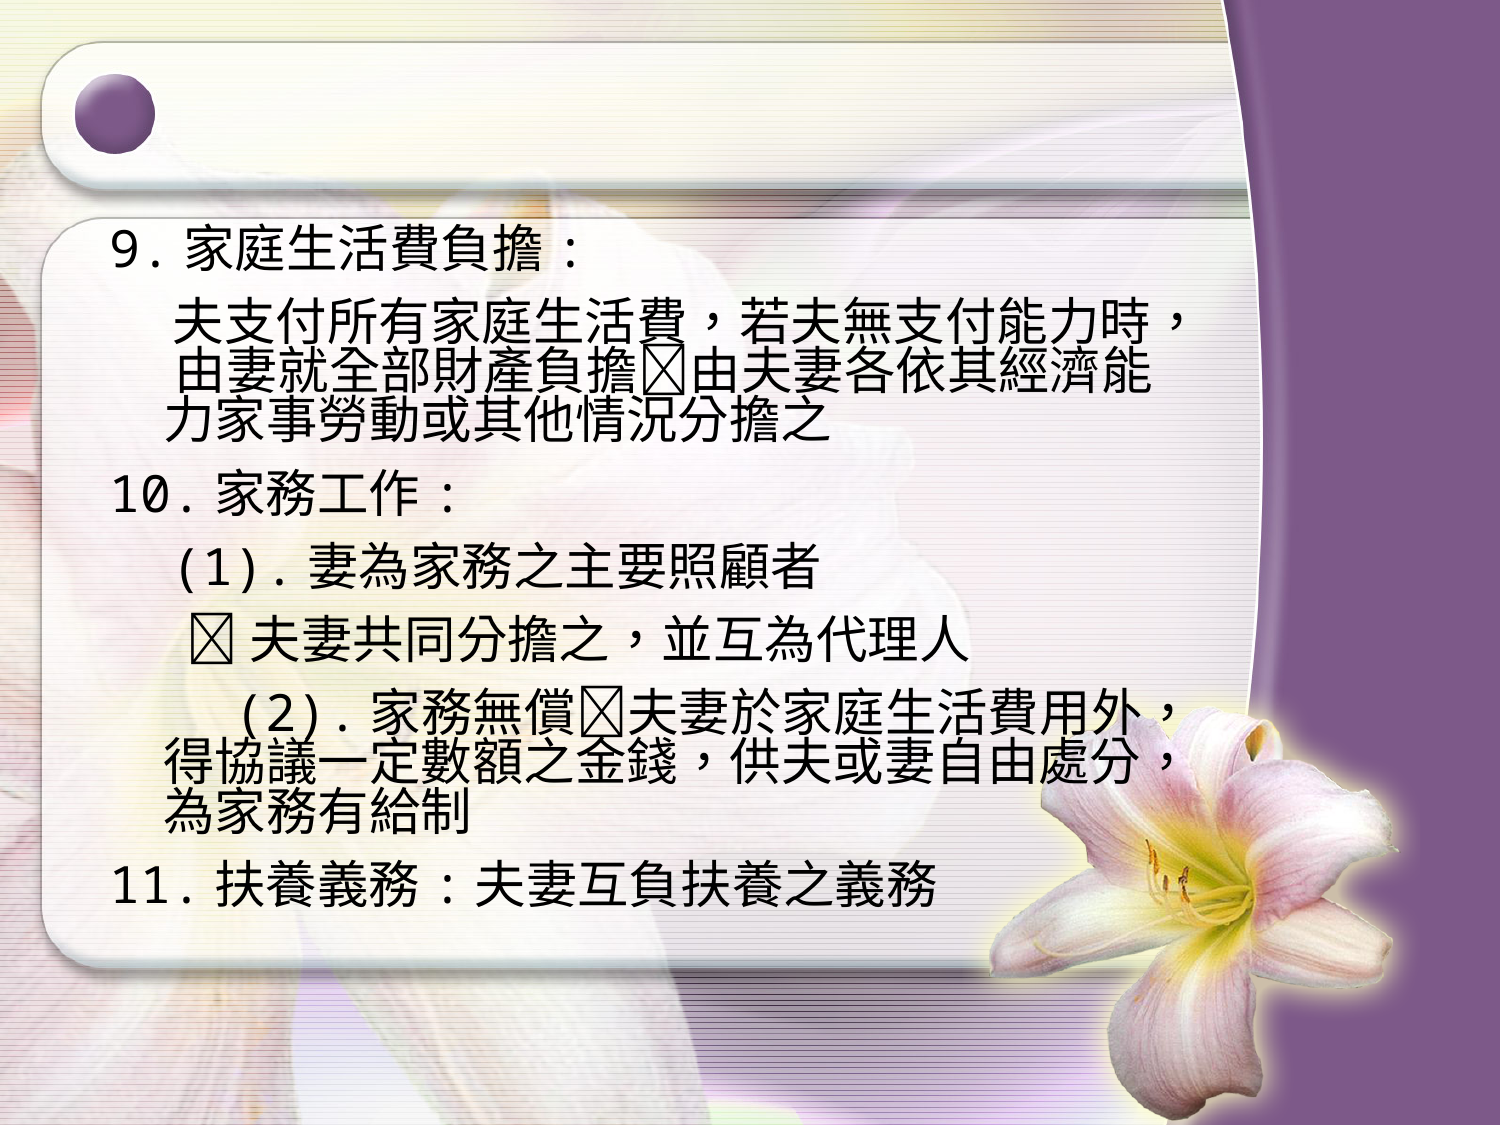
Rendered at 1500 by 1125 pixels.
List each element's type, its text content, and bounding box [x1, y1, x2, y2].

list 9.家庭生活費負擔: 夫支付所有家庭生活費，若夫無支付能力時， 由妻就全部財產負擔由夫妻各依其經濟能力家事勞動或其他情況分擔之 10.家務工作: (1).妻為家務之主要照顧者 夫妻共同分擔之，並互為代理人 (2).家務無償夫妻於家庭生活費用外，得協議一定數額之金錢，供夫或妻自由處分，為家務有給制 11.扶養義務:夫妻互負扶養之義務 [41, 220, 1211, 925]
